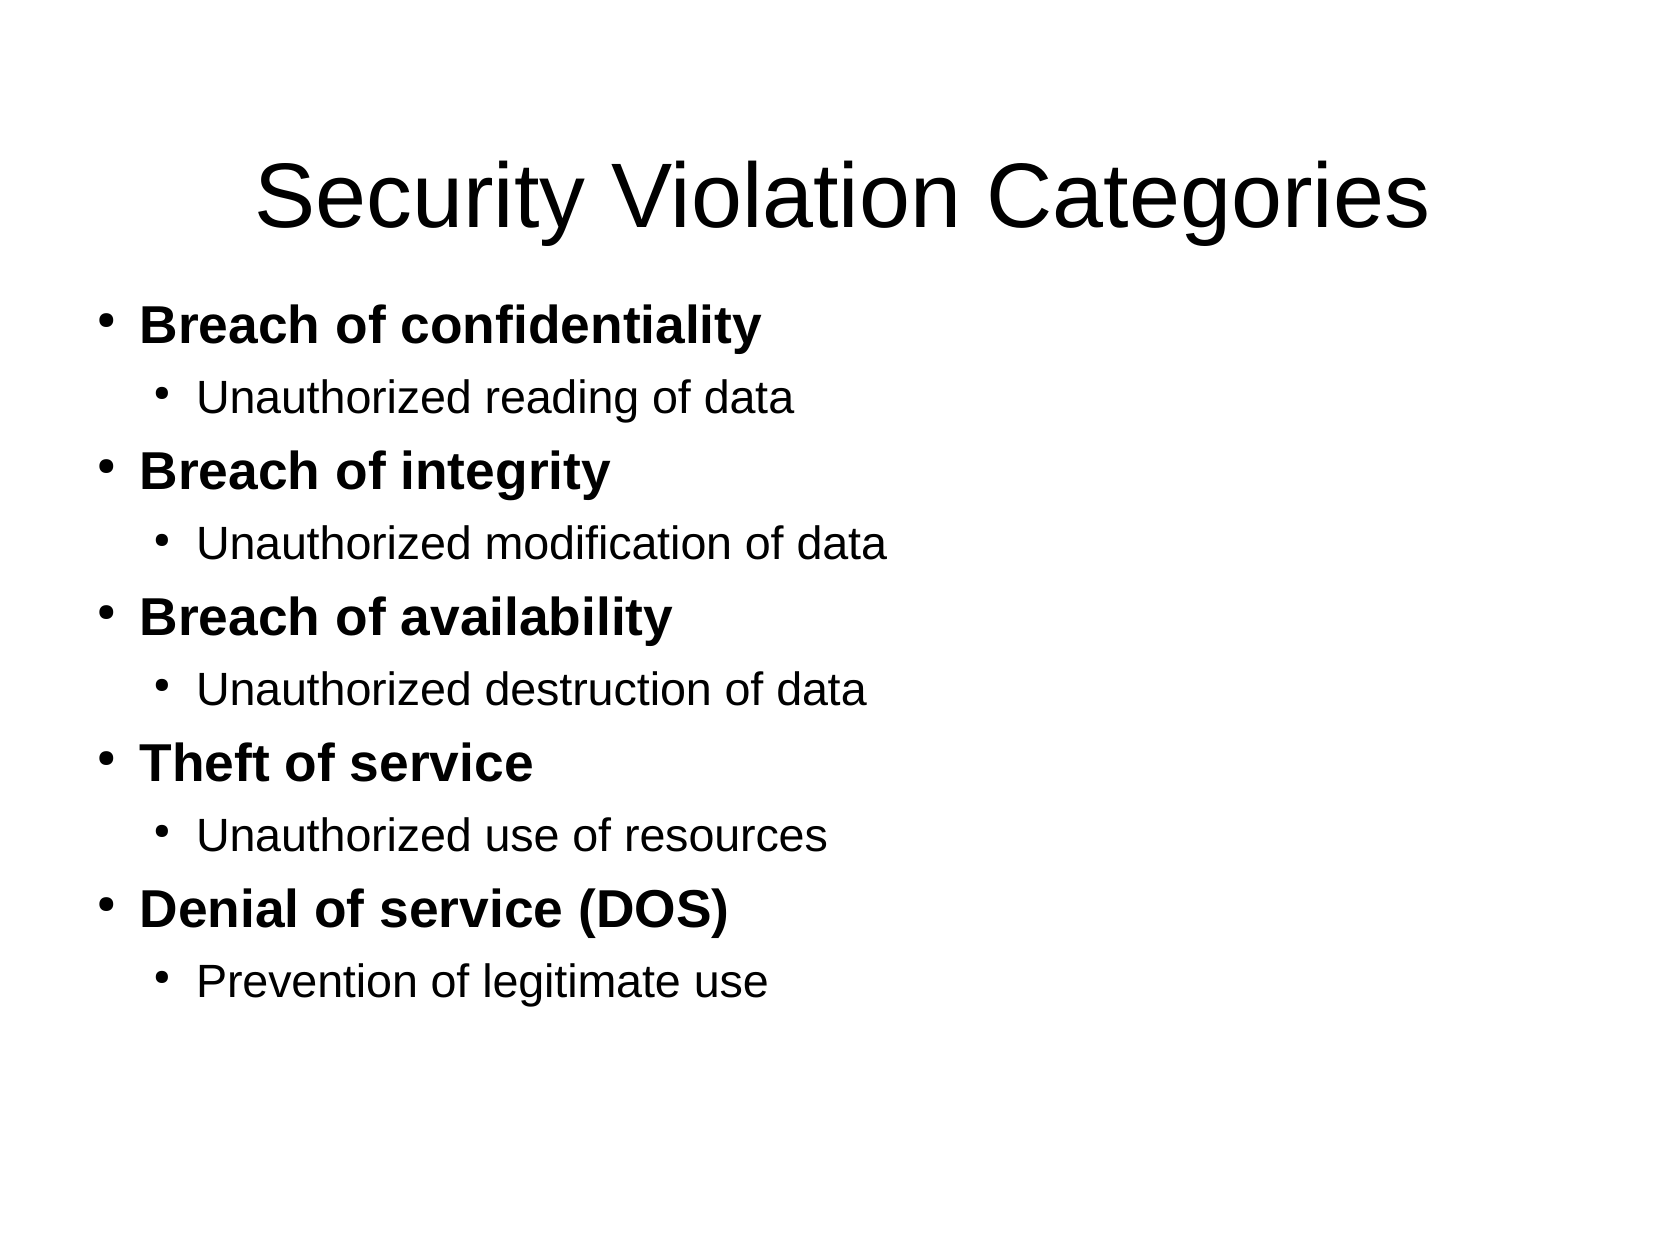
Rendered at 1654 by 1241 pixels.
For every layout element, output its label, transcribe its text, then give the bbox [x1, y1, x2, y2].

title Security Violation Categories [82, 49, 1571, 257]
list Breach of confidentiality Unauthorized reading of data Breach of integrity Unauthorized modification of data Breach of availability Unauthorized destruction of data Theft of service Unauthorized use of resources Denial of service (DOS) Prevention of legitimate use [82, 290, 1571, 1010]
